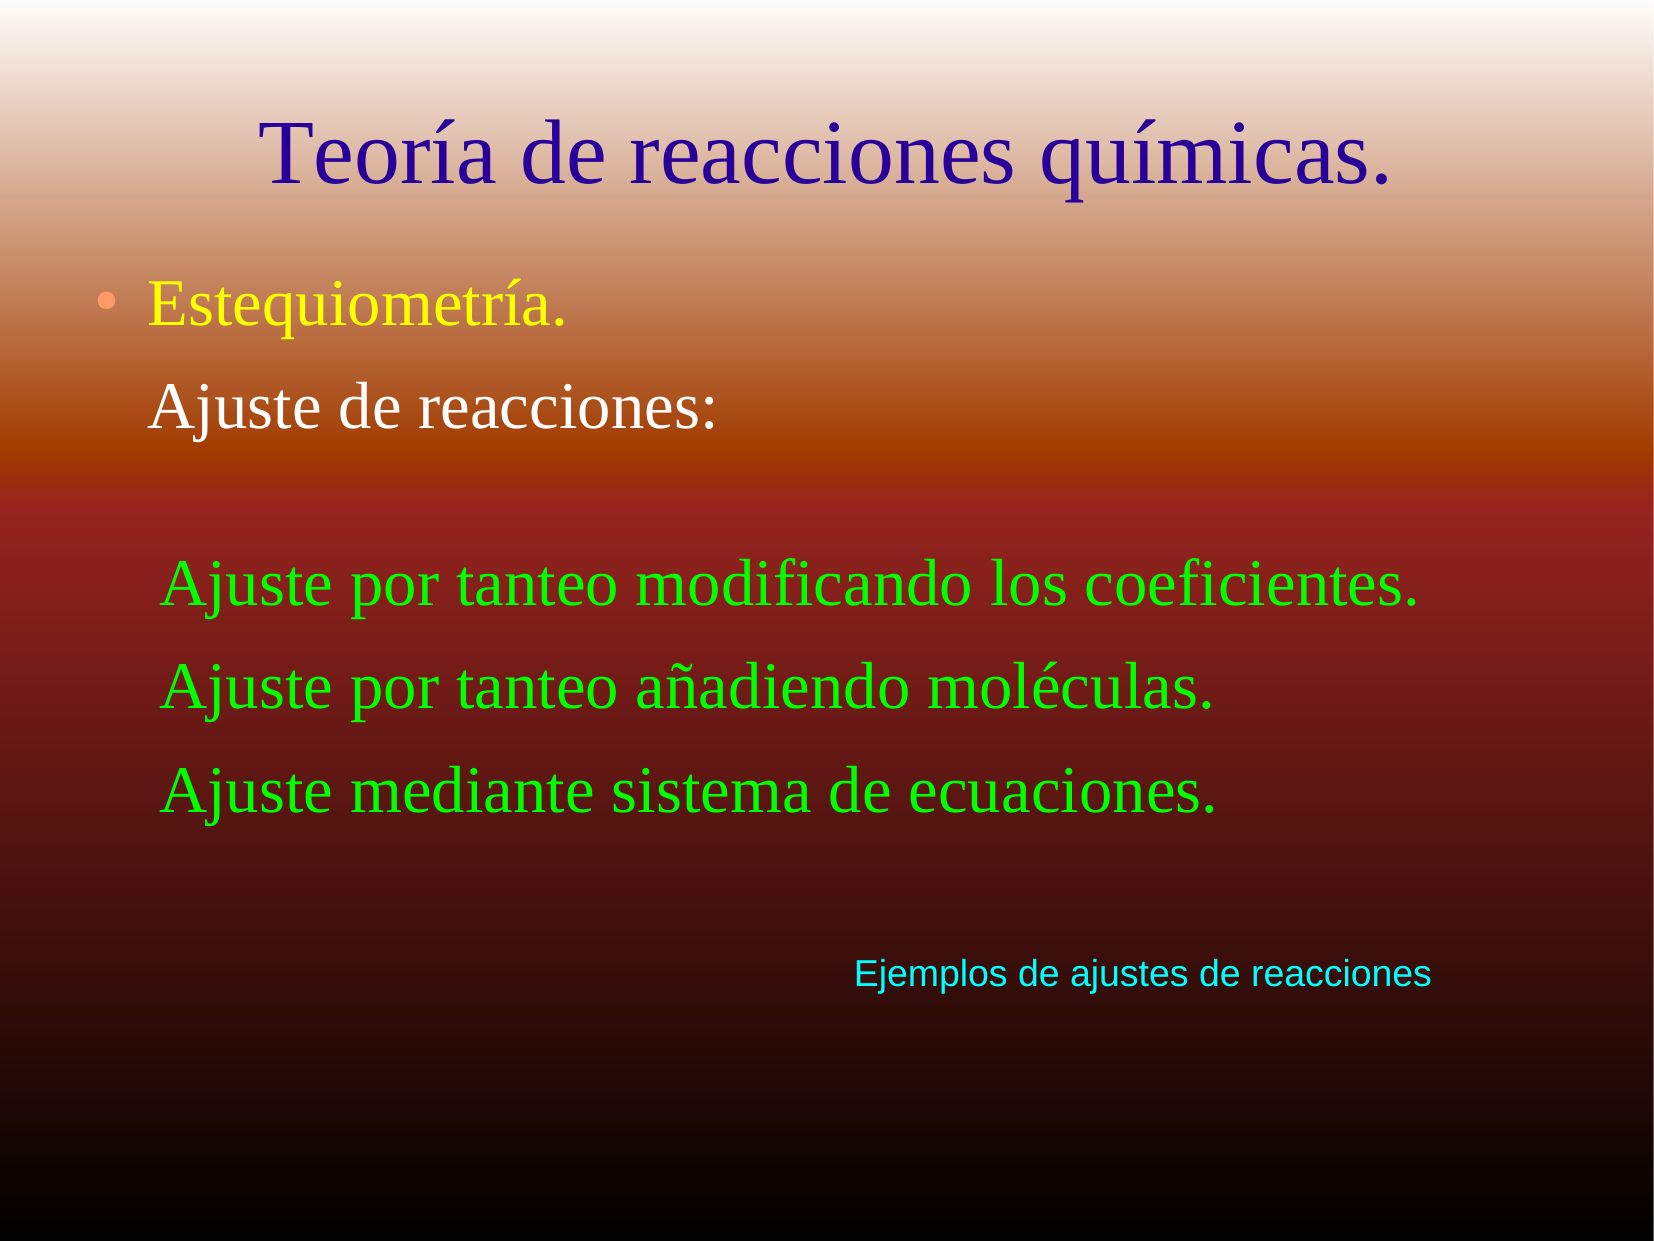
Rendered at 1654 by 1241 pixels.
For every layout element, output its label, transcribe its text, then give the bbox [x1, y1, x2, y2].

text_box Ejemplos de ajustes de reacciones [839, 944, 1447, 1002]
title Teoría de reacciones químicas. [82, 49, 1571, 257]
picture [0, 0, 1654, 1241]
text_box Ajuste por tanteo modificando los coeficientes. Ajuste por tanteo añadiendo moléculas. Ajuste mediante sistema de ecuaciones. [88, 545, 1654, 828]
list Estequiometría. Ajuste de reacciones: [76, 265, 1625, 473]
